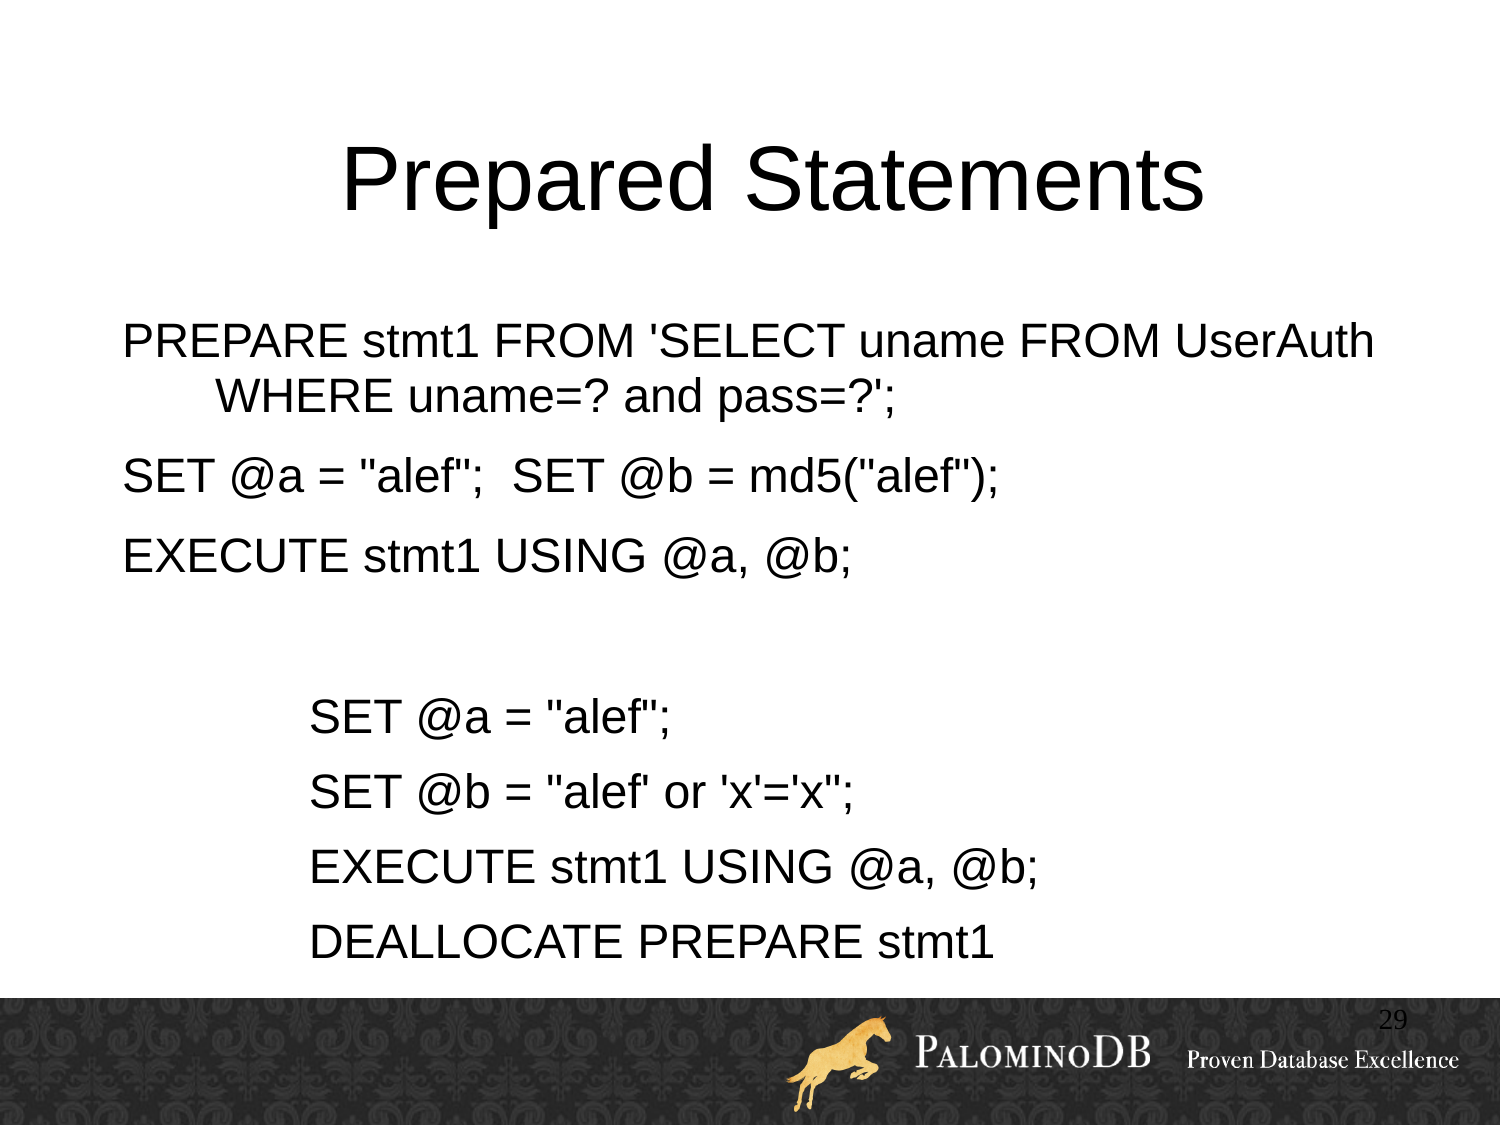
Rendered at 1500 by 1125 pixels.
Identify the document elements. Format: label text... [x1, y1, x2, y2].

picture [0, 998, 1500, 1125]
title Prepared Statements [133, 82, 1415, 227]
list PREPARE stmt1 FROM 'SELECT uname FROM UserAuth WHERE uname=? and pass=?'; SET @a = "alef"; SET @b = md5("alef"); EXECUTE stmt1 USING @a, @b; SET @a = "alef"; SET @b = "alef' or 'x'='x"; EXECUTE stmt1 USING @a, @b; DEALLOCATE PREPARE stmt1 [121, 227, 1472, 971]
